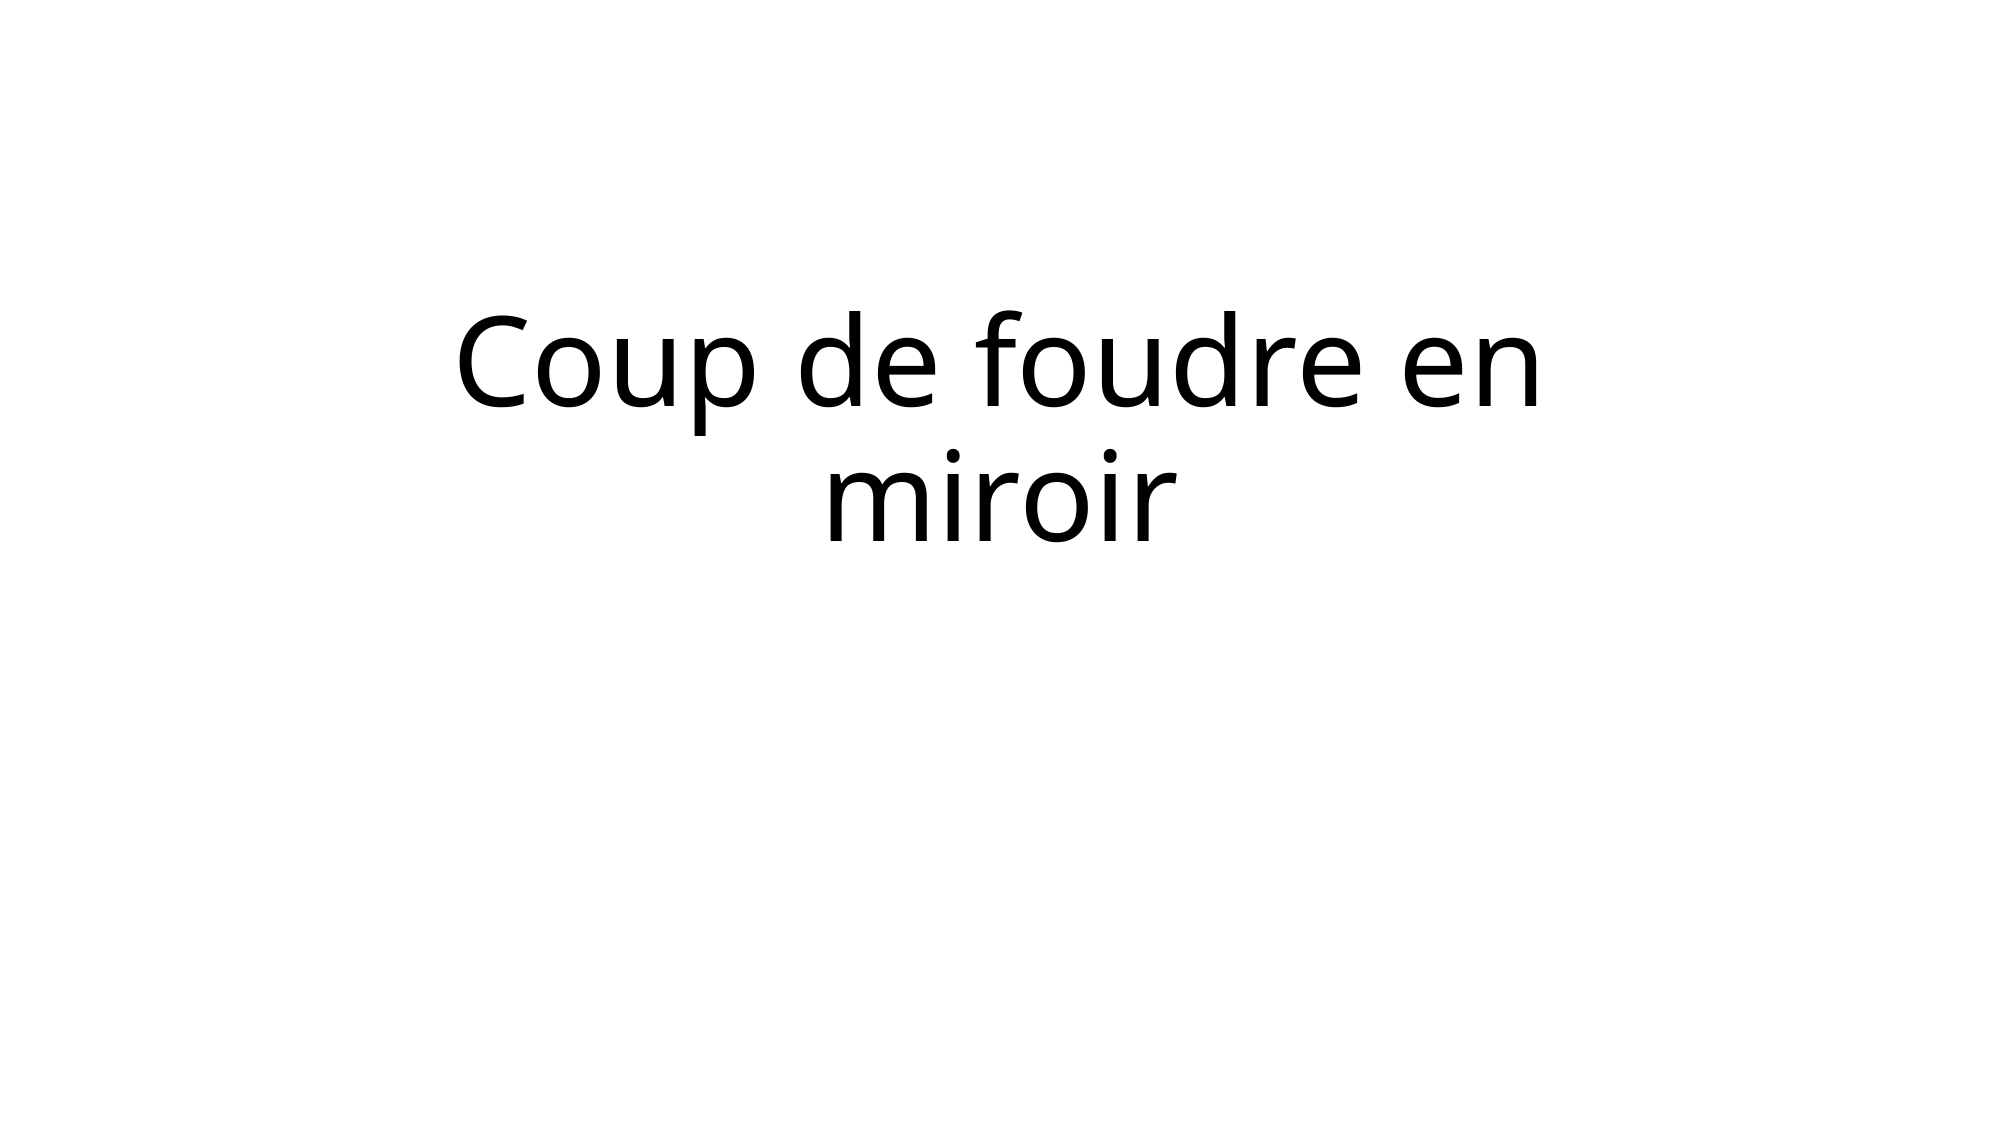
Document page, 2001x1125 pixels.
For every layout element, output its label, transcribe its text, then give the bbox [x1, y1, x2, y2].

title Coup de foudre en miroir [249, 184, 1750, 576]
